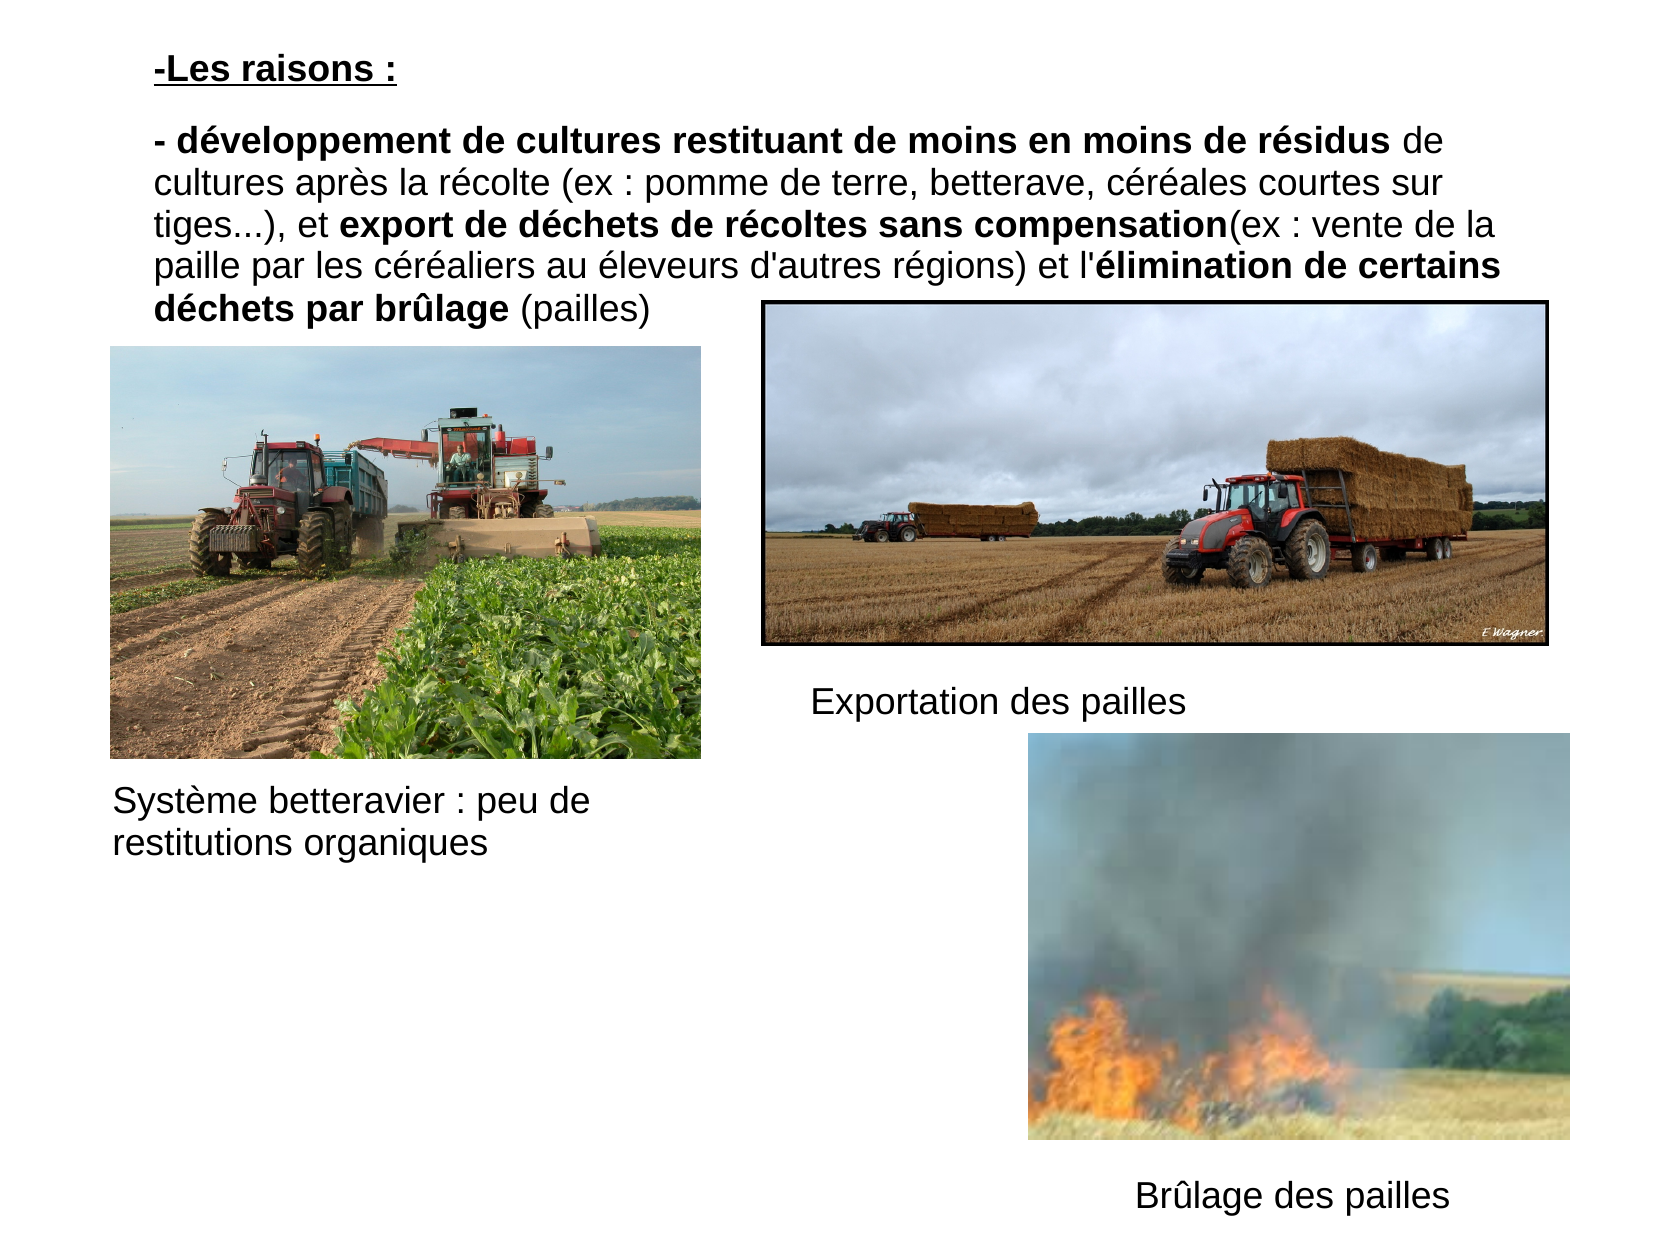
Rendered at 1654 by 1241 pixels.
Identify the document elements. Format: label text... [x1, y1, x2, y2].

picture [761, 300, 1549, 646]
list -Les raisons : - développement de cultures restituant de moins en moins de résidus de cultures après la récolte (ex : pomme de terre, betterave, céréales courtes sur tiges...), et export de déchets de récoltes sans compensation(ex : vente de la paille par les céréaliers au éleveurs d'autres régions) et l'élimination de certains déchets par brûlage (pailles) [82, 47, 1538, 1010]
text_box Système betteravier : peu de restitutions organiques [97, 772, 740, 914]
text_box Exportation des pailles [795, 673, 1346, 730]
picture [110, 346, 701, 759]
text_box Brûlage des pailles [1119, 1167, 1466, 1225]
picture [1028, 733, 1570, 1140]
